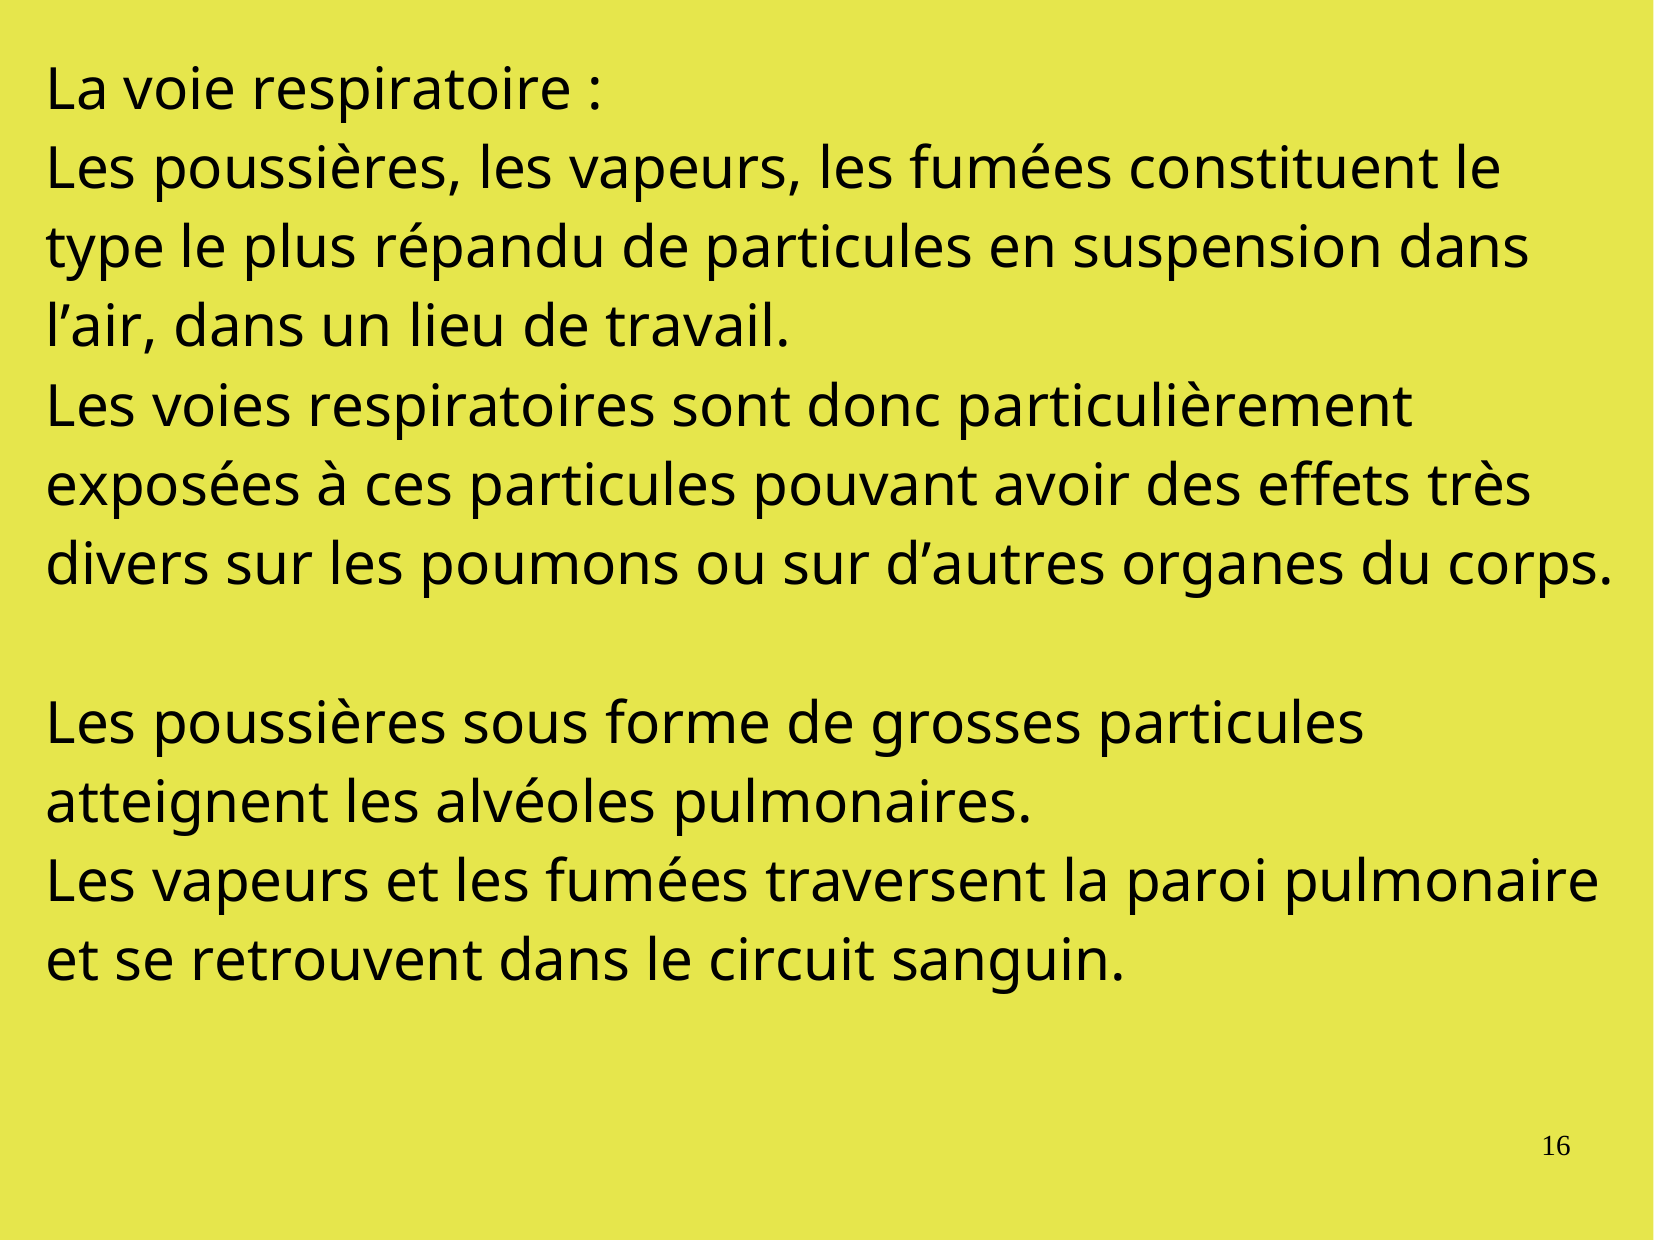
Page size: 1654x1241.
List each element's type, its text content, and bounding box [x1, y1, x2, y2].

text_box La voie respiratoire : Les poussières, les vapeurs, les fumées constituent le type le plus répandu de particules en suspension dans l’air, dans un lieu de travail. Les voies respiratoires sont donc particulièrement exposées à ces particules pouvant avoir des effets très divers sur les poumons ou sur d’autres organes du corps. Les poussières sous forme de grosses particules atteignent les alvéoles pulmonaires. Les vapeurs et les fumées traversent la paroi pulmonaire et se retrouvent dans le circuit sanguin. [45, 46, 1628, 1054]
